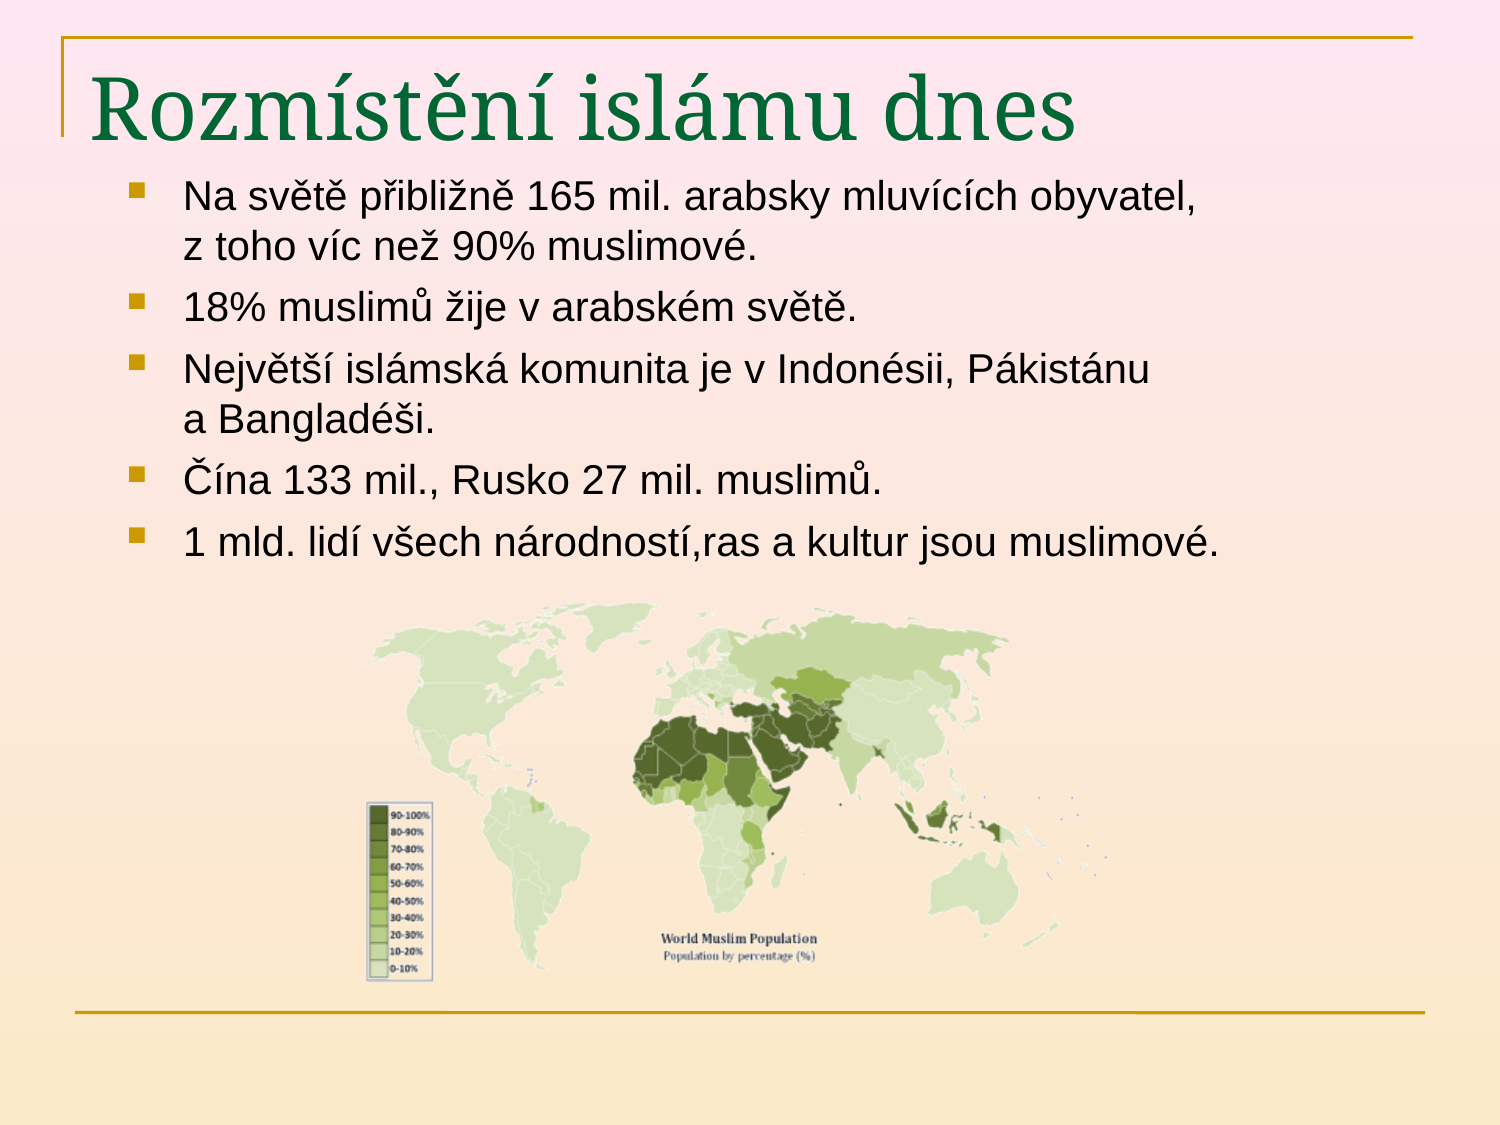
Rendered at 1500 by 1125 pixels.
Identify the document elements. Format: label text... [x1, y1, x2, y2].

title Rozmístění islámu dnes [75, 45, 1426, 233]
list Na světě přibližně 165 mil. arabsky mluvících obyvatel, z toho víc než 90% muslimové. 18% muslimů žije v arabském světě. Největší islámská komunita je v Indonésii, Pákistánu a Bangladéši. Čína 133 mil., Rusko 27 mil. muslimů. 1 mld. lidí všech národností,ras a kultur jsou muslimové. [112, 160, 1317, 634]
picture [360, 597, 1117, 989]
